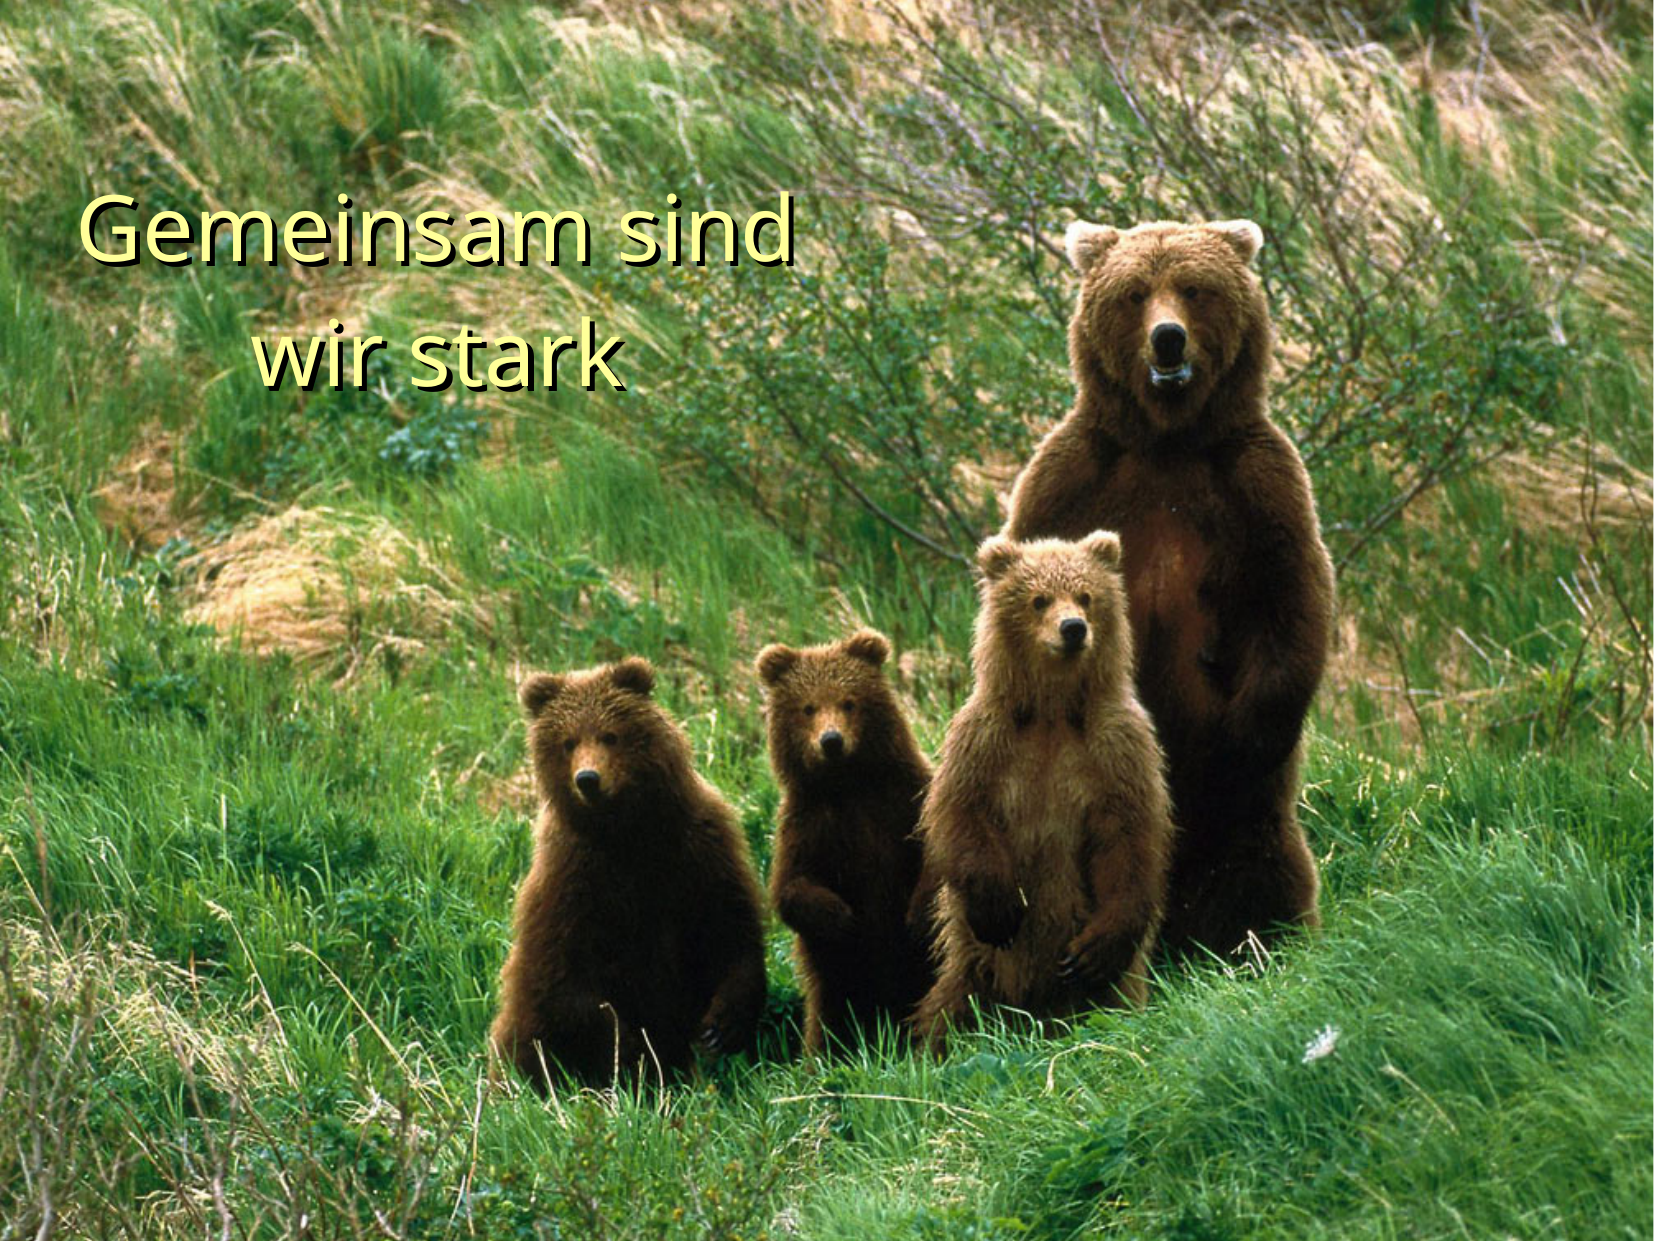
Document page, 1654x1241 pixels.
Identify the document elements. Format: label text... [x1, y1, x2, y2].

title Gemeinsam sind wir stark [47, 0, 827, 591]
picture [0, 0, 1654, 1241]
